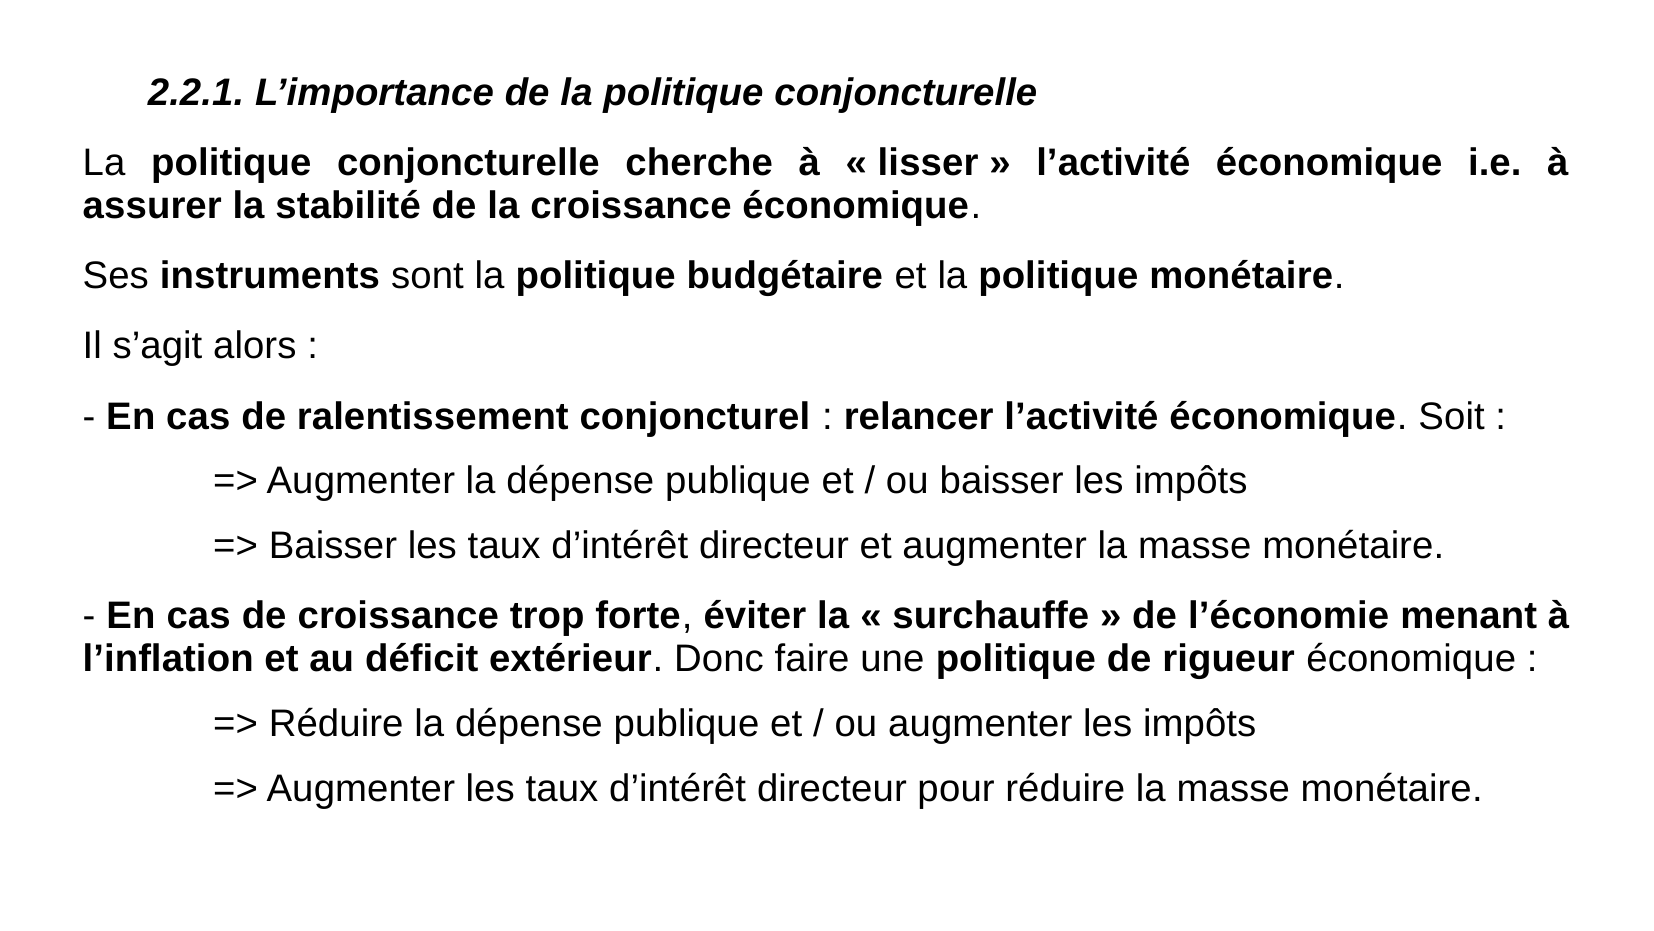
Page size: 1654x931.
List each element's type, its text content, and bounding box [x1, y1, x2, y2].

list 2.2.1. L’importance de la politique conjoncturelle La politique conjoncturelle cherche à « lisser » l’activité économique i.e. à assurer la stabilité de la croissance économique. Ses instruments sont la politique budgétaire et la politique monétaire. Il s’agit alors : - En cas de ralentissement conjoncturel : relancer l’activité économique. Soit : => Augmenter la dépense publique et / ou baisser les impôts => Baisser les taux d’intérêt directeur et augmenter la masse monétaire. - En cas de croissance trop forte, éviter la « surchauffe » de l’économie menant à l’inflation et au déficit extérieur. Donc faire une politique de rigueur économique : => Réduire la dépense publique et / ou augmenter les impôts => Augmenter les taux d’intérêt directeur pour réduire la masse monétaire. [82, 70, 1571, 851]
